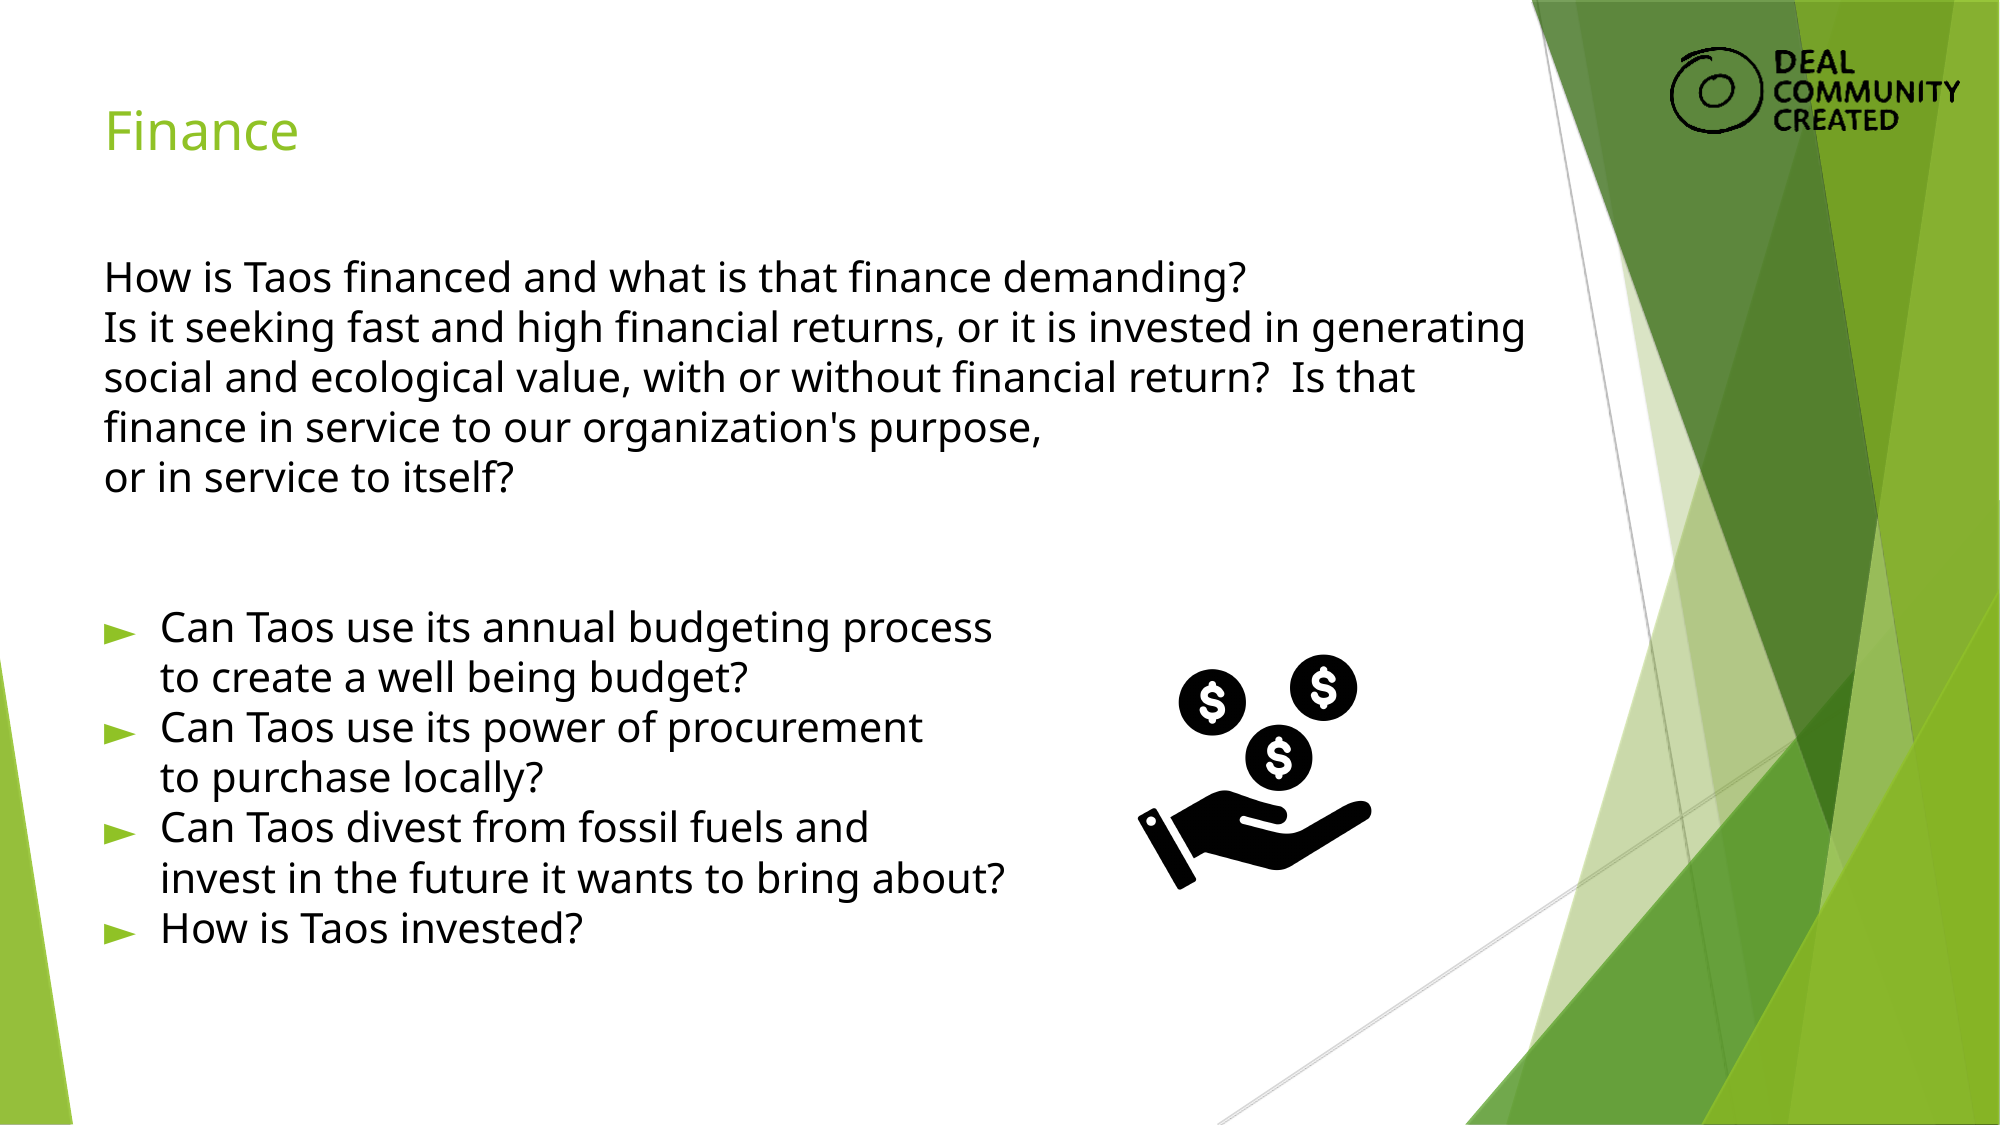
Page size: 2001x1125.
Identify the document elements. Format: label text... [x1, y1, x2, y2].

text_box How is Taos financed and what is that finance demanding? Is it seeking fast and high financial returns, or it is invested in generating social and ecological value, with or without financial return? Is that finance in service to our organization's purpose, or in service to itself? Can Taos use its annual budgeting process to create a well being budget? Can Taos use its power of procurement to purchase locally? Can Taos divest from fossil fuels and invest in the future it wants to bring about? How is Taos invested? [88, 236, 1586, 1017]
text_box Finance [89, 81, 1622, 177]
picture [1670, 47, 1960, 134]
picture [1125, 644, 1384, 901]
